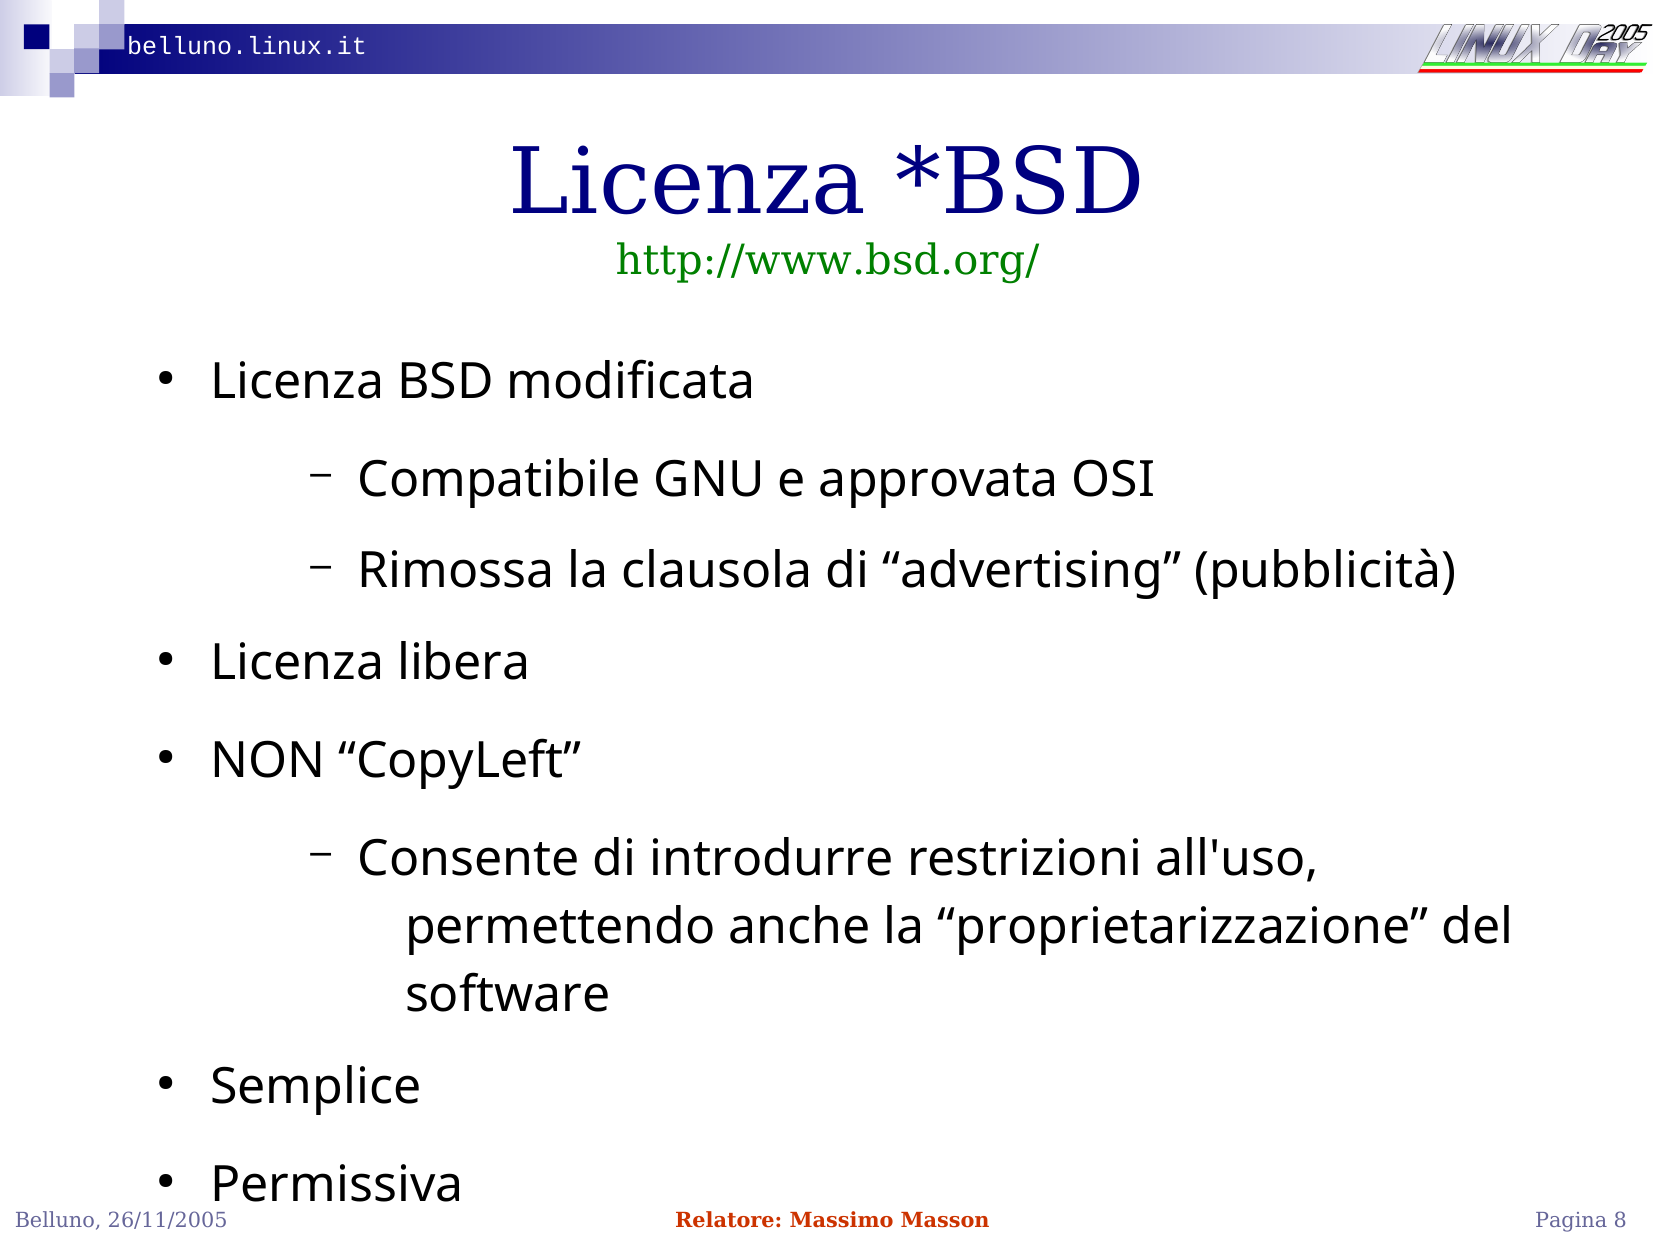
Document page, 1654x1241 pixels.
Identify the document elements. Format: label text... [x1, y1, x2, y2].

list Licenza BSD modificata Compatibile GNU e approvata OSI Rimossa la clausola di “advertising” (pubblicità) Licenza libera NON “CopyLeft” Consente di introdurre restrizioni all'uso, permettendo anche la “proprietarizzazione” del software Semplice Permissiva [121, 344, 1534, 1127]
picture [1417, 24, 1654, 73]
title Licenza *BSD http://www.bsd.org/ [121, 102, 1534, 311]
